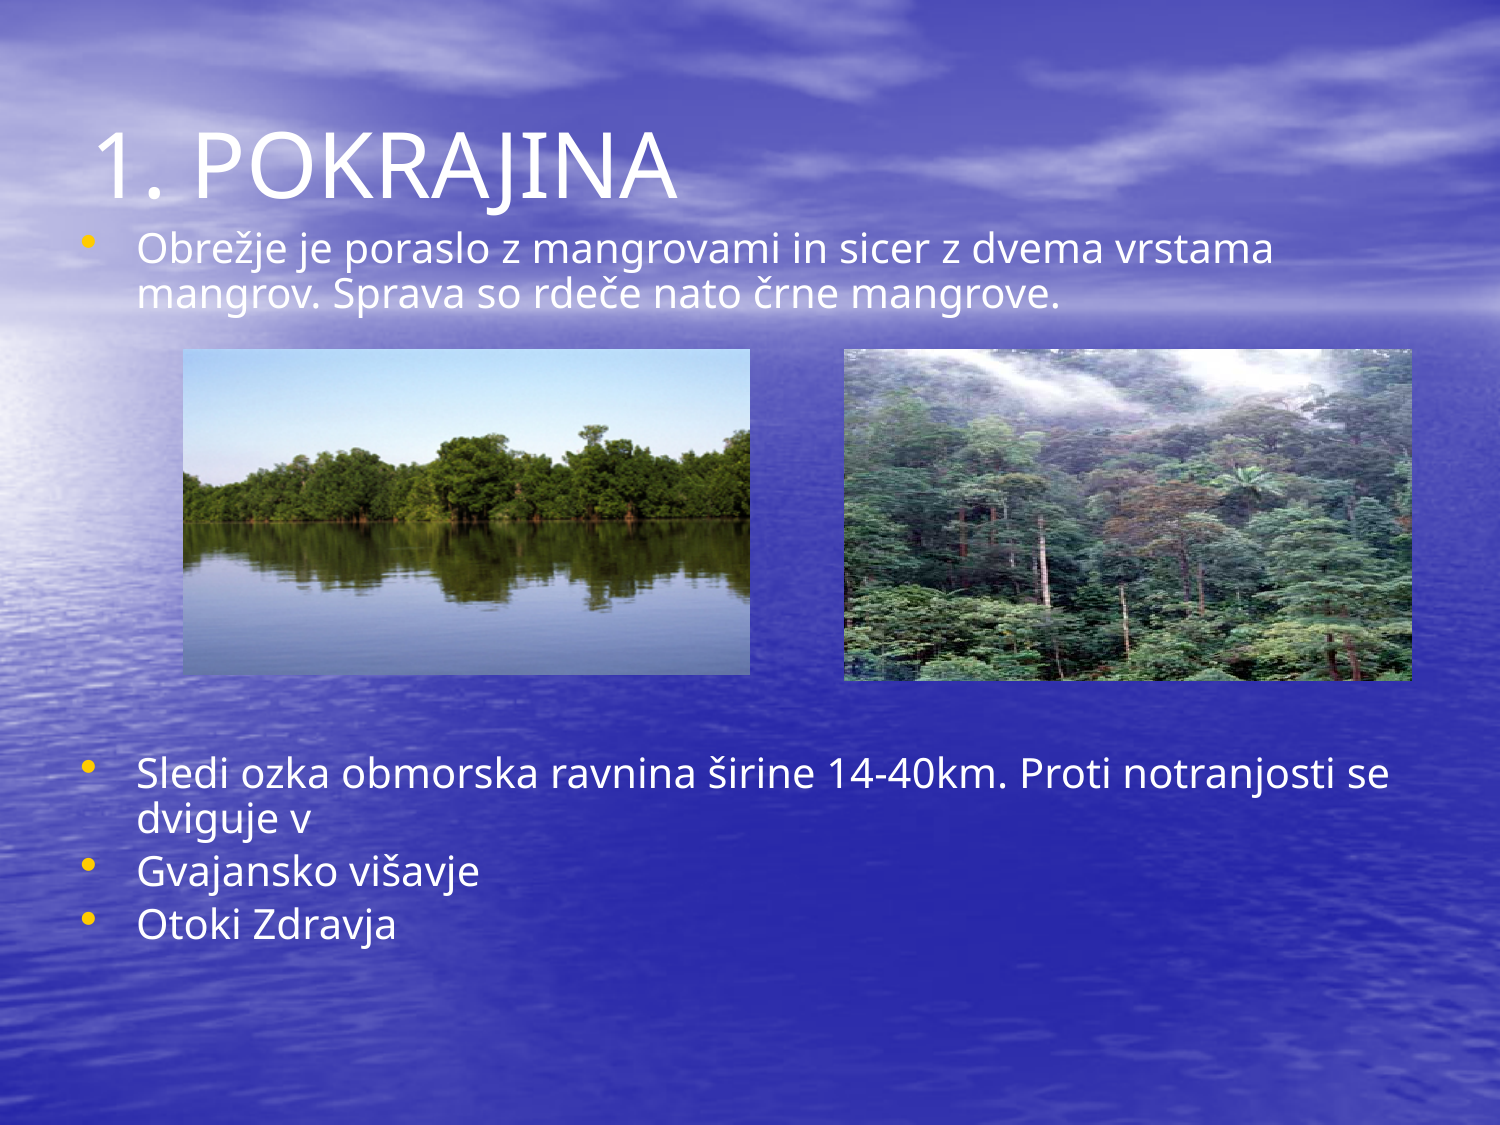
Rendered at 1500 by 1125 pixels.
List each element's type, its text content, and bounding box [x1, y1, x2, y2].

picture [0, 0, 1500, 1125]
title 1. POKRAJINA [75, 47, 1425, 275]
list Obrežje je poraslo z mangrovami in sicer z dvema vrstama mangrov. Sprava so rdeče nato črne mangrove. Sledi ozka obmorska ravnina širine 14-40km. Proti notranjosti se dviguje v Gvajansko višavje Otoki Zdravja [64, 220, 1413, 976]
